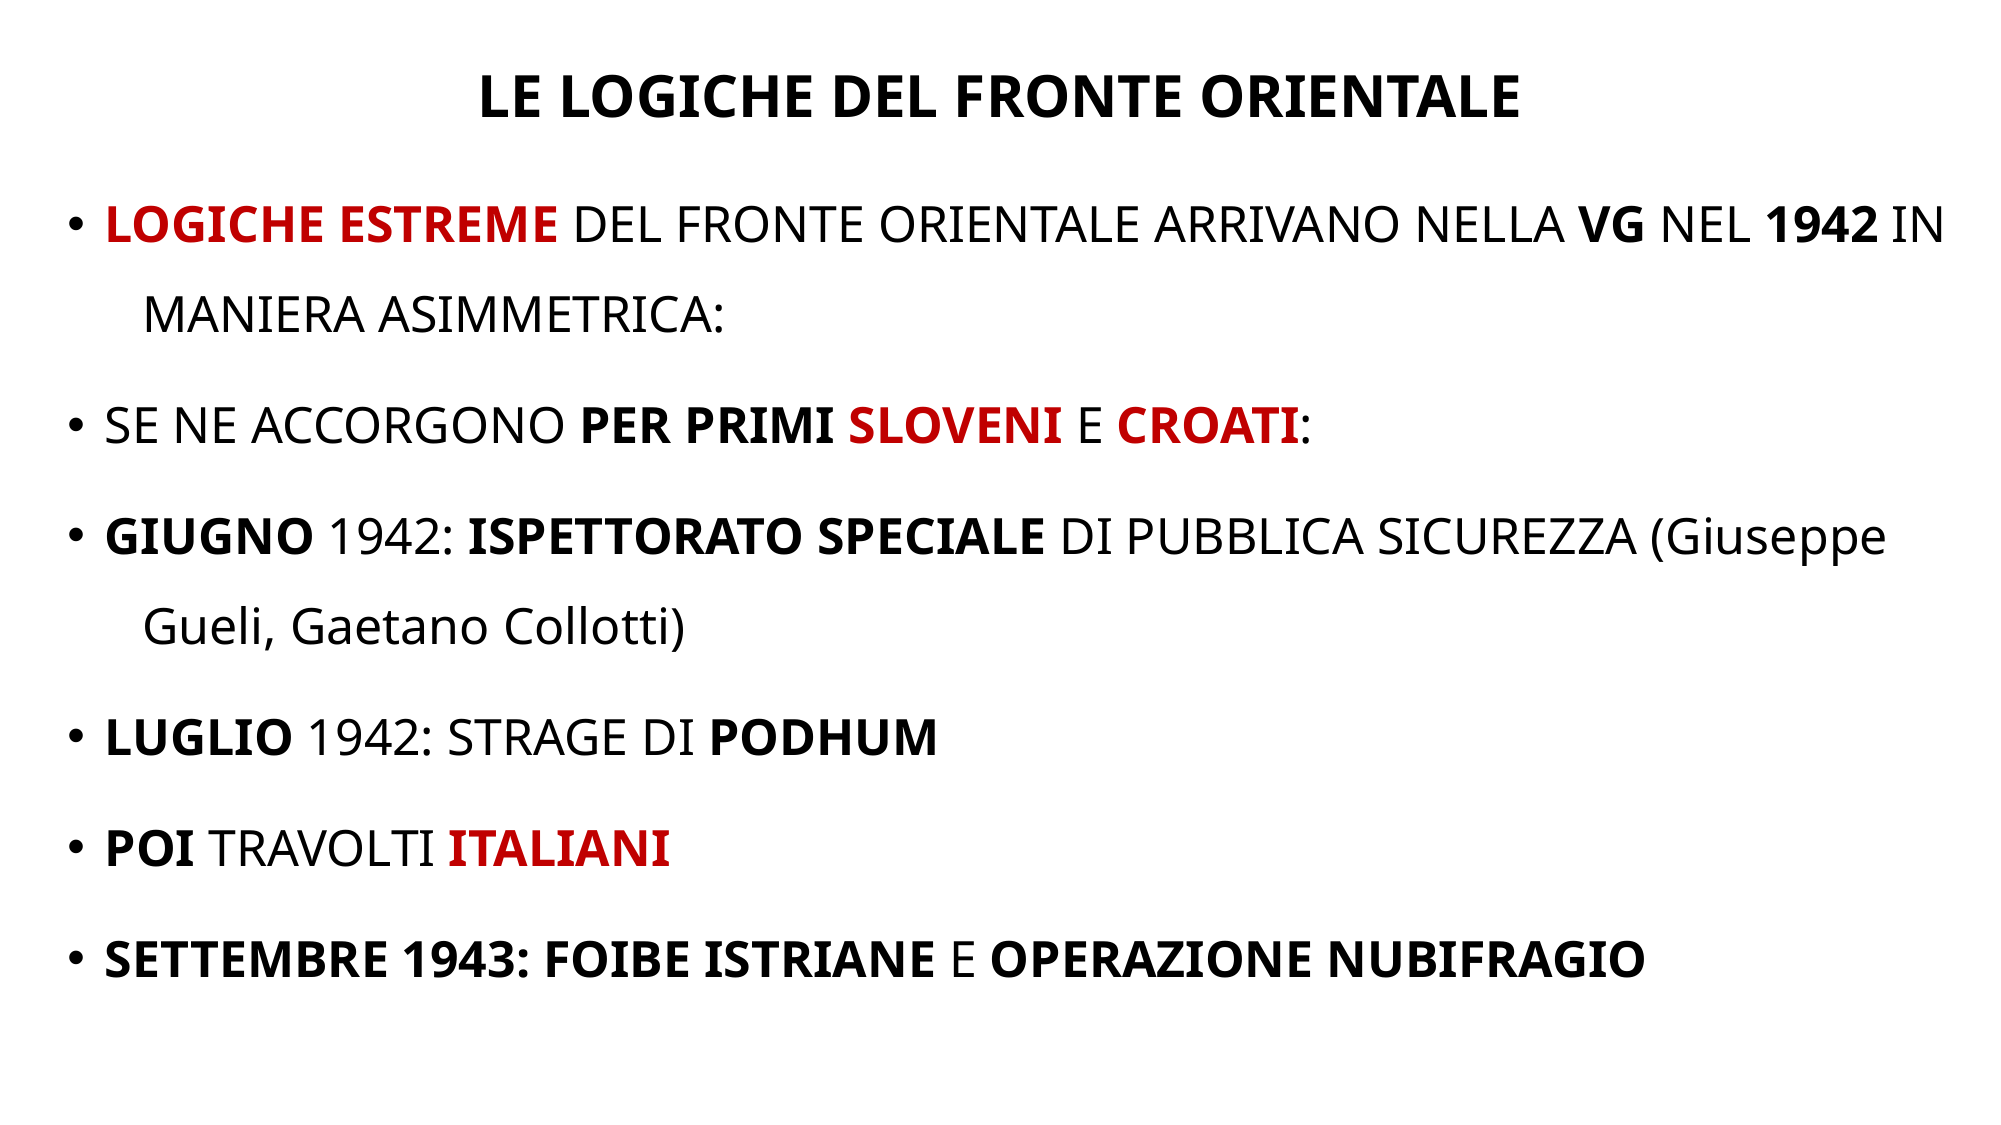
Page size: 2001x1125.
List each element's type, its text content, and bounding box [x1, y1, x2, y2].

list LOGICHE ESTREME DEL FRONTE ORIENTALE ARRIVANO NELLA VG NEL 1942 IN MANIERA ASIMMETRICA: SE NE ACCORGONO PER PRIMI SLOVENI E CROATI: GIUGNO 1942: ISPETTORATO SPECIALE DI PUBBLICA SICUREZZA (Giuseppe Gueli, Gaetano Collotti) LUGLIO 1942: STRAGE DI PODHUM POI TRAVOLTI ITALIANI SETTEMBRE 1943: FOIBE ISTRIANE E OPERAZIONE NUBIFRAGIO [52, 155, 1971, 1108]
title LE LOGICHE DEL FRONTE ORIENTALE [137, 59, 1863, 112]
